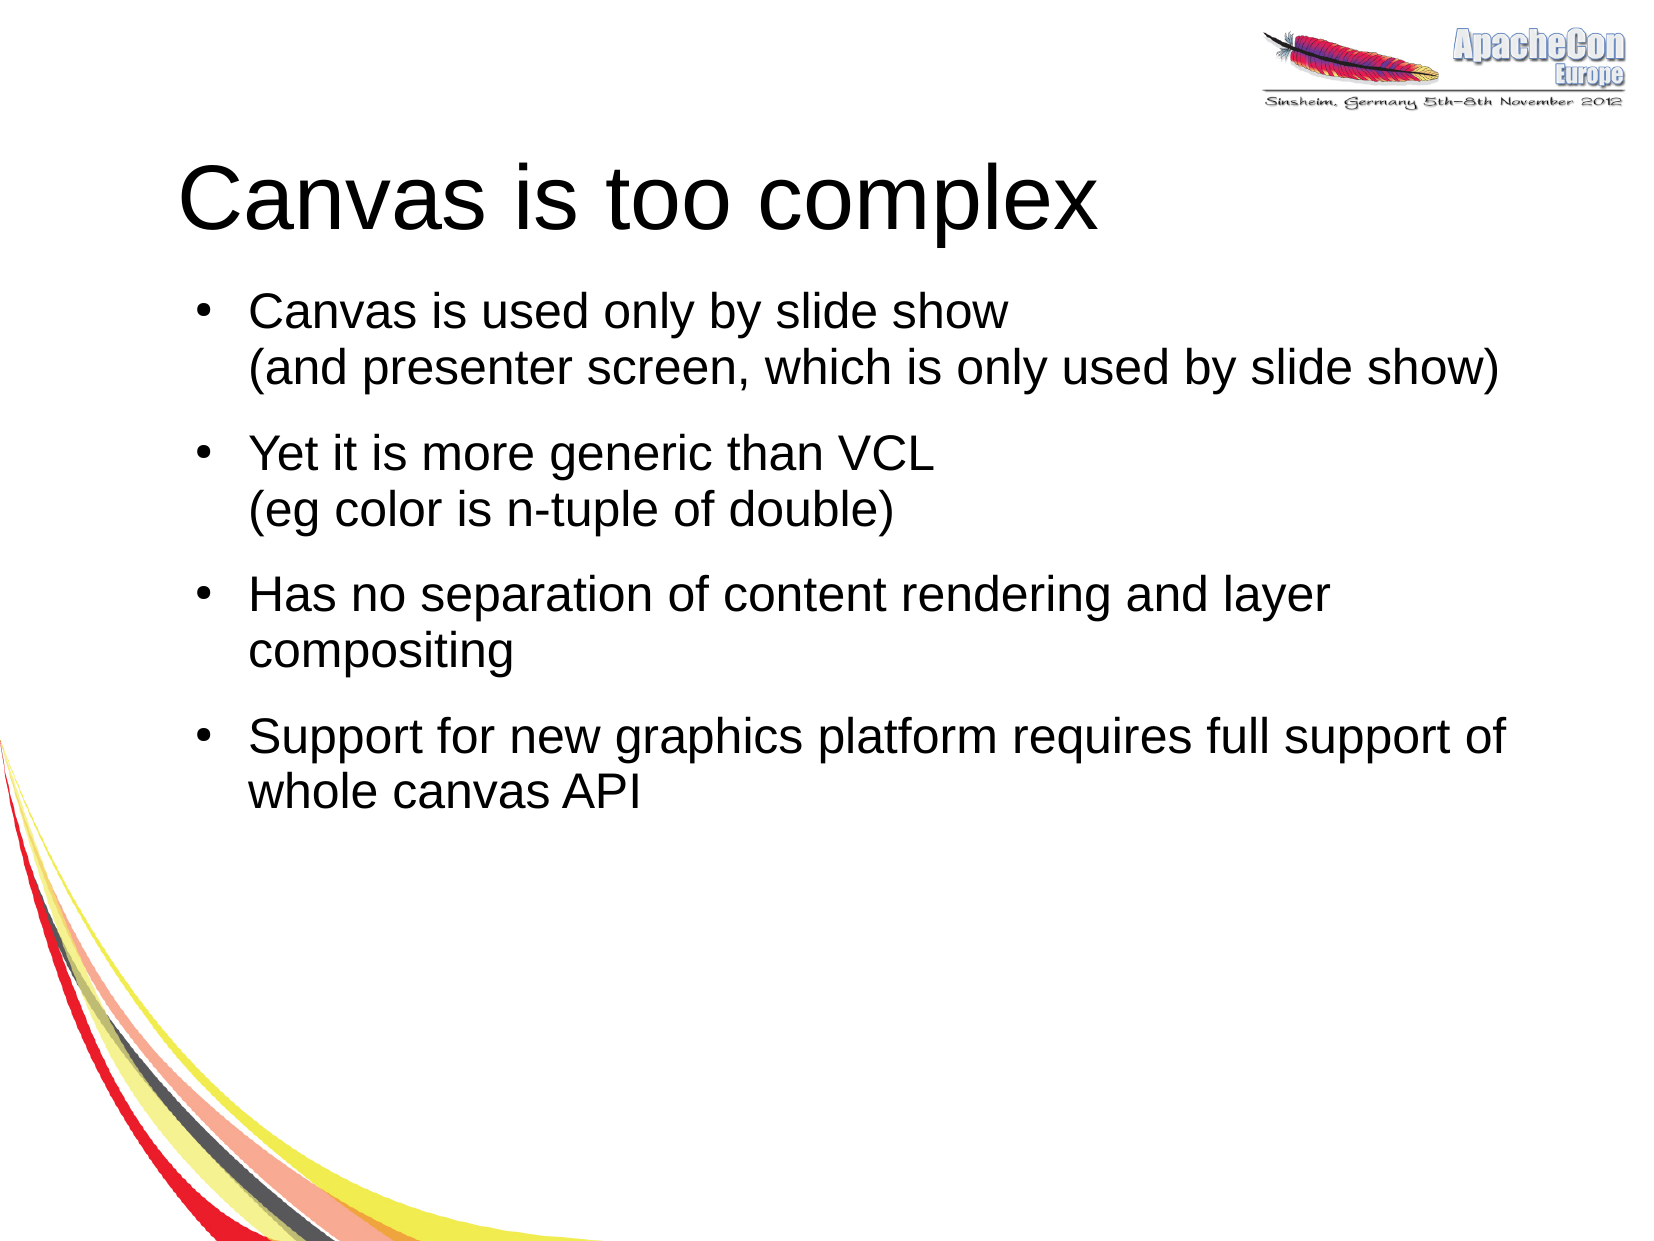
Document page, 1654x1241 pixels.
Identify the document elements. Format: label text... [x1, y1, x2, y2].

title Canvas is too complex [177, 141, 1536, 254]
picture [0, 0, 1654, 1241]
list Canvas is used only by slide show (and presenter screen, which is only used by slide show) Yet it is more generic than VCL (eg color is n-tuple of double) Has no separation of content rendering and layer compositing Support for new graphics platform requires full support of whole canvas API [177, 283, 1536, 1004]
